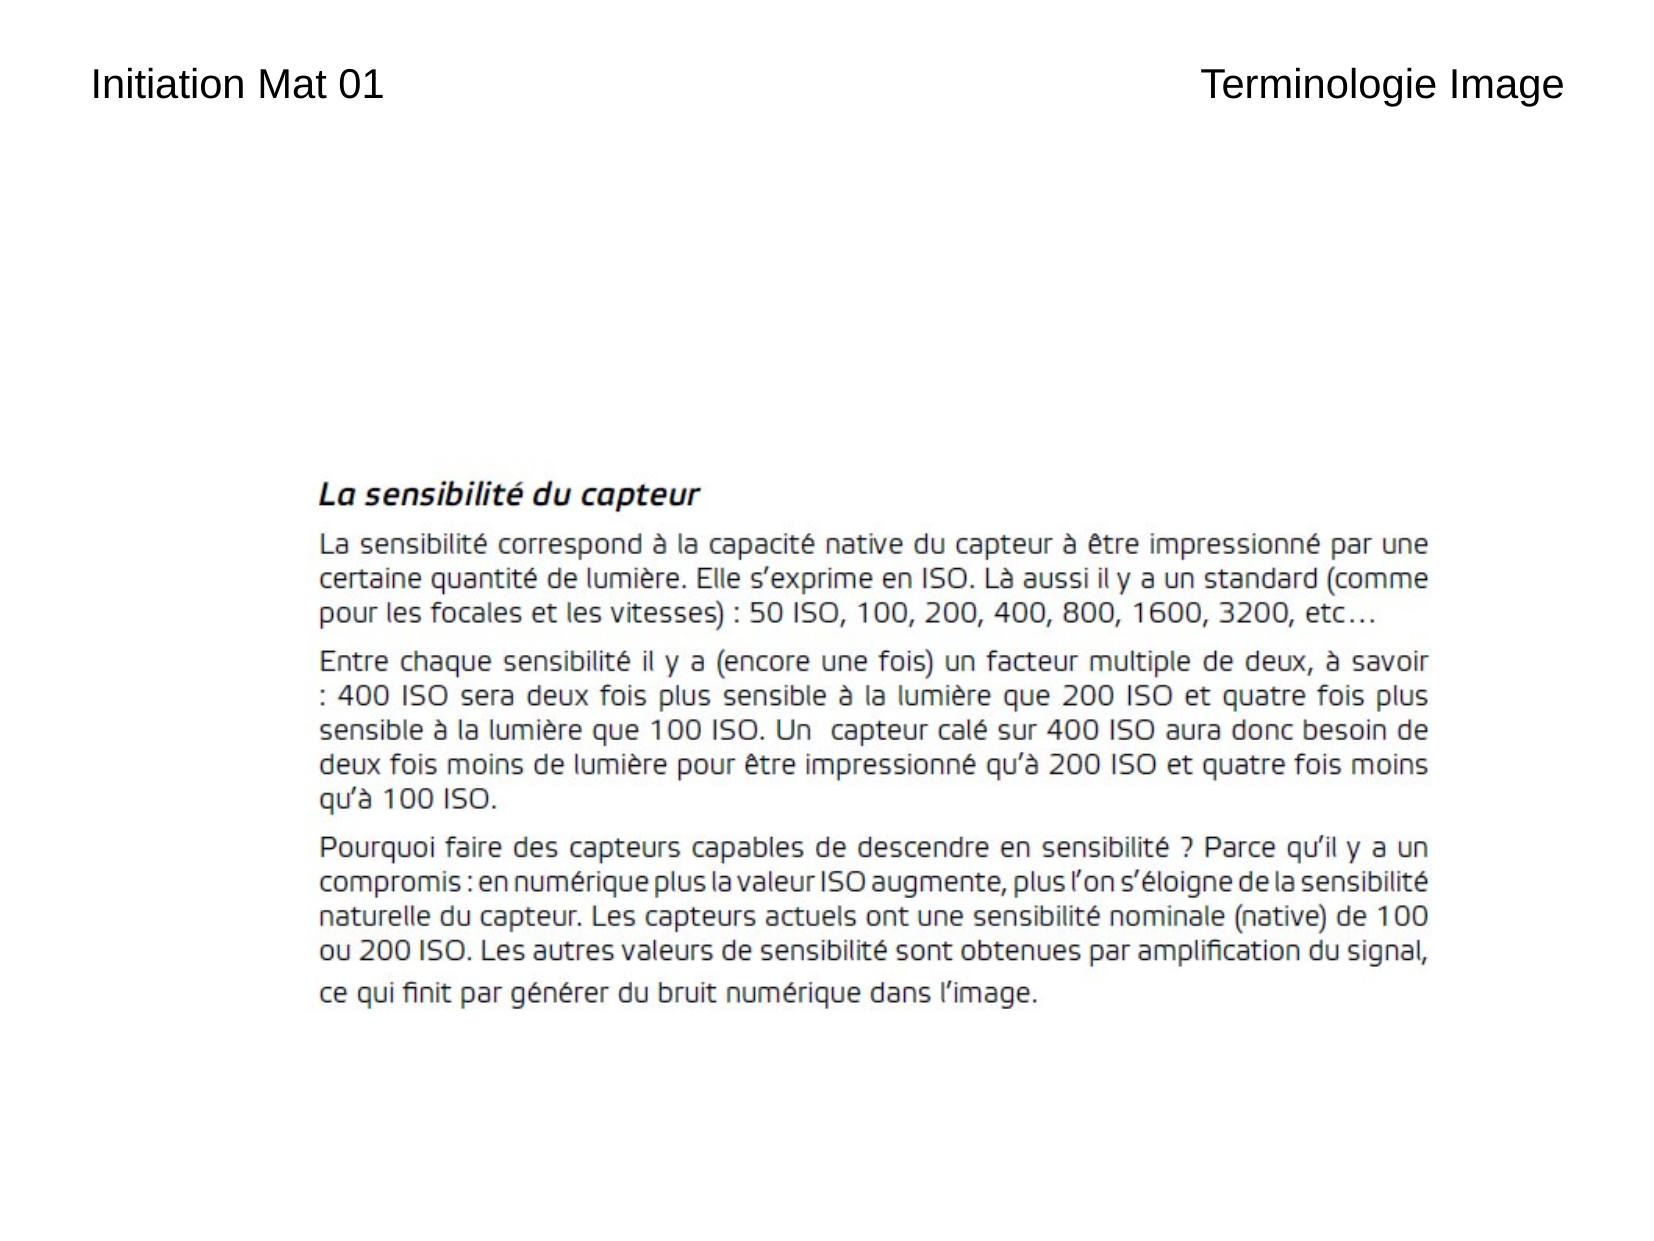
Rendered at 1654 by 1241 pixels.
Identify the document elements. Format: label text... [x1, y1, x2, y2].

title Initiation Mat 01 Terminologie Image [83, 49, 1572, 119]
picture [107, 210, 1551, 1231]
